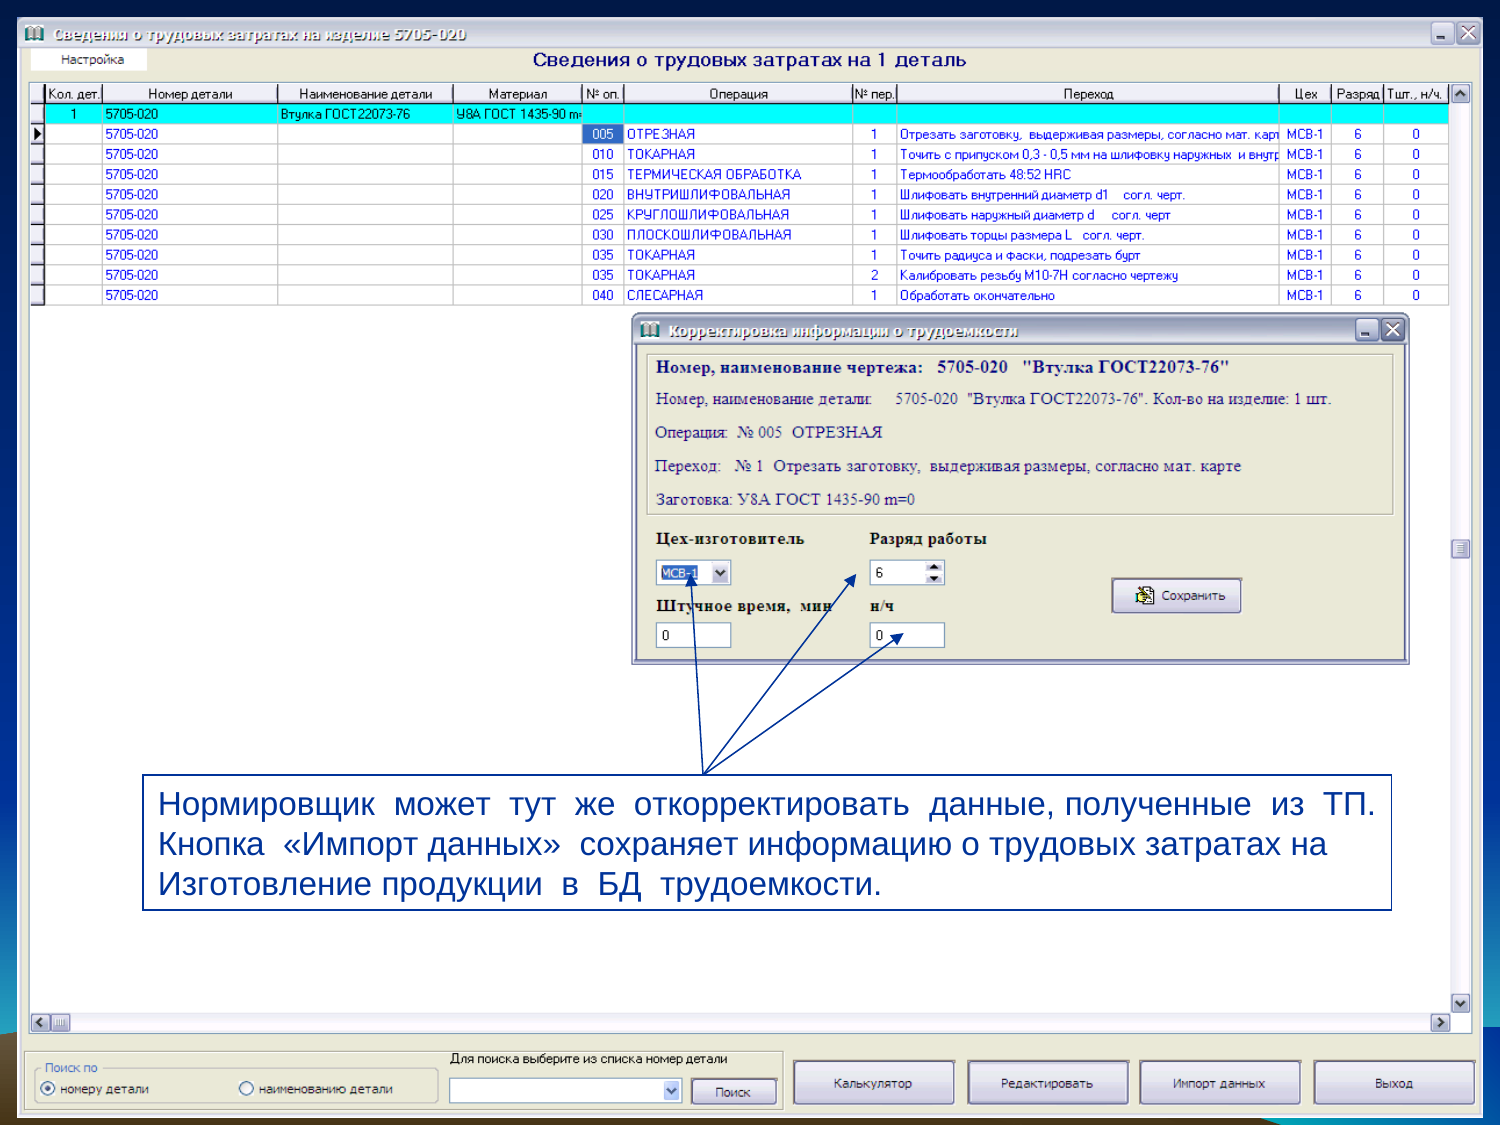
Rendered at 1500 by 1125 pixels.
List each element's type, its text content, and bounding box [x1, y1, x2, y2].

text_box Нормировщик может тут же откорректировать данные, полученные из ТП. Кнопка «Импорт данных» сохраняет информацию о трудовых затратах на Изготовление продукции в БД трудоемкости. [143, 774, 1392, 911]
picture [17, 17, 1483, 1118]
